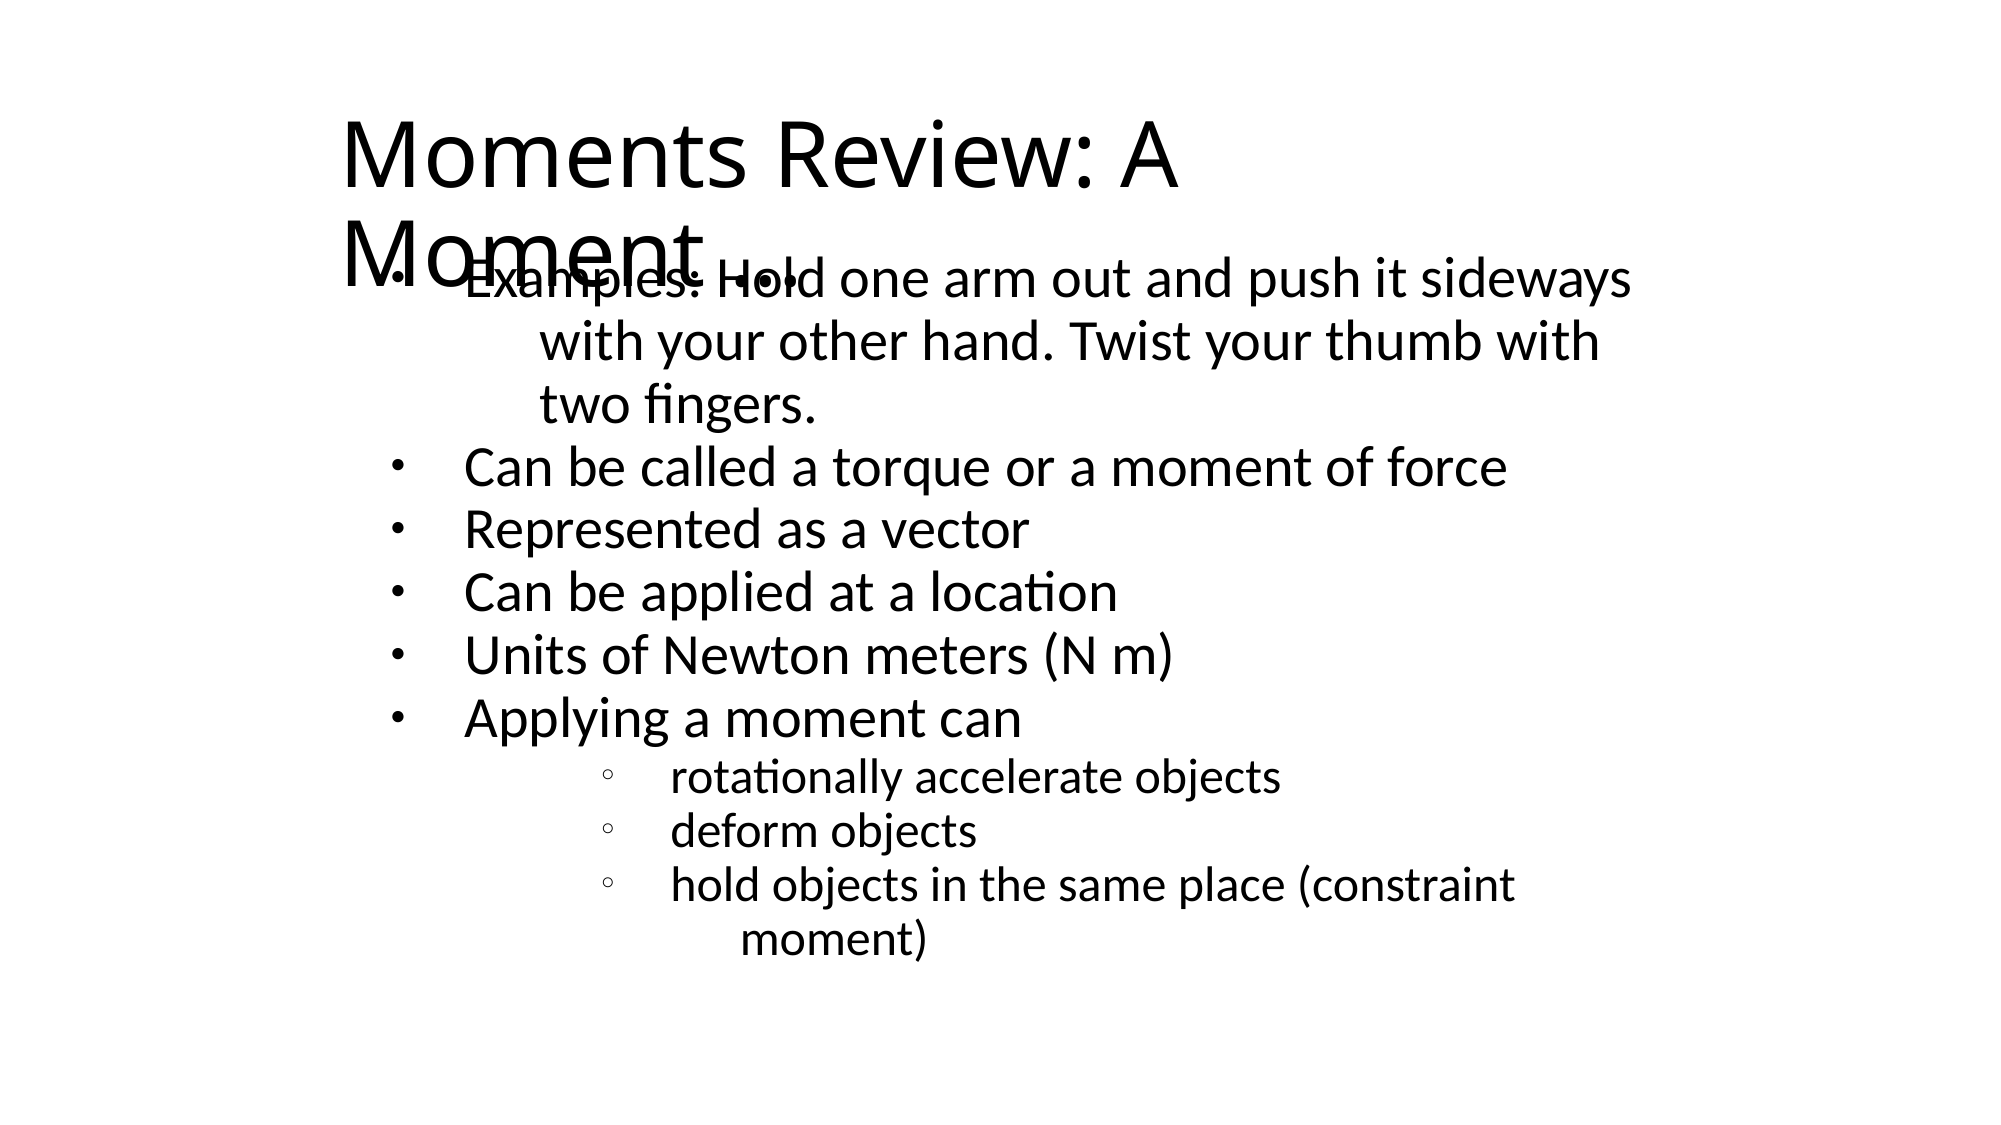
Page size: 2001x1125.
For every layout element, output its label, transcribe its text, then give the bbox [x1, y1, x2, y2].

list Examples: Hold one arm out and push it sideways with your other hand. Twist your thumb with two fingers. Can be called a torque or a moment of force Represented as a vector Can be applied at a location Units of Newton meters (N m) Applying a moment can rotationally accelerate objects deform objects hold objects in the same place (constraint moment) [324, 232, 1675, 1048]
title Moments Review: A Moment ... [324, 93, 1675, 203]
